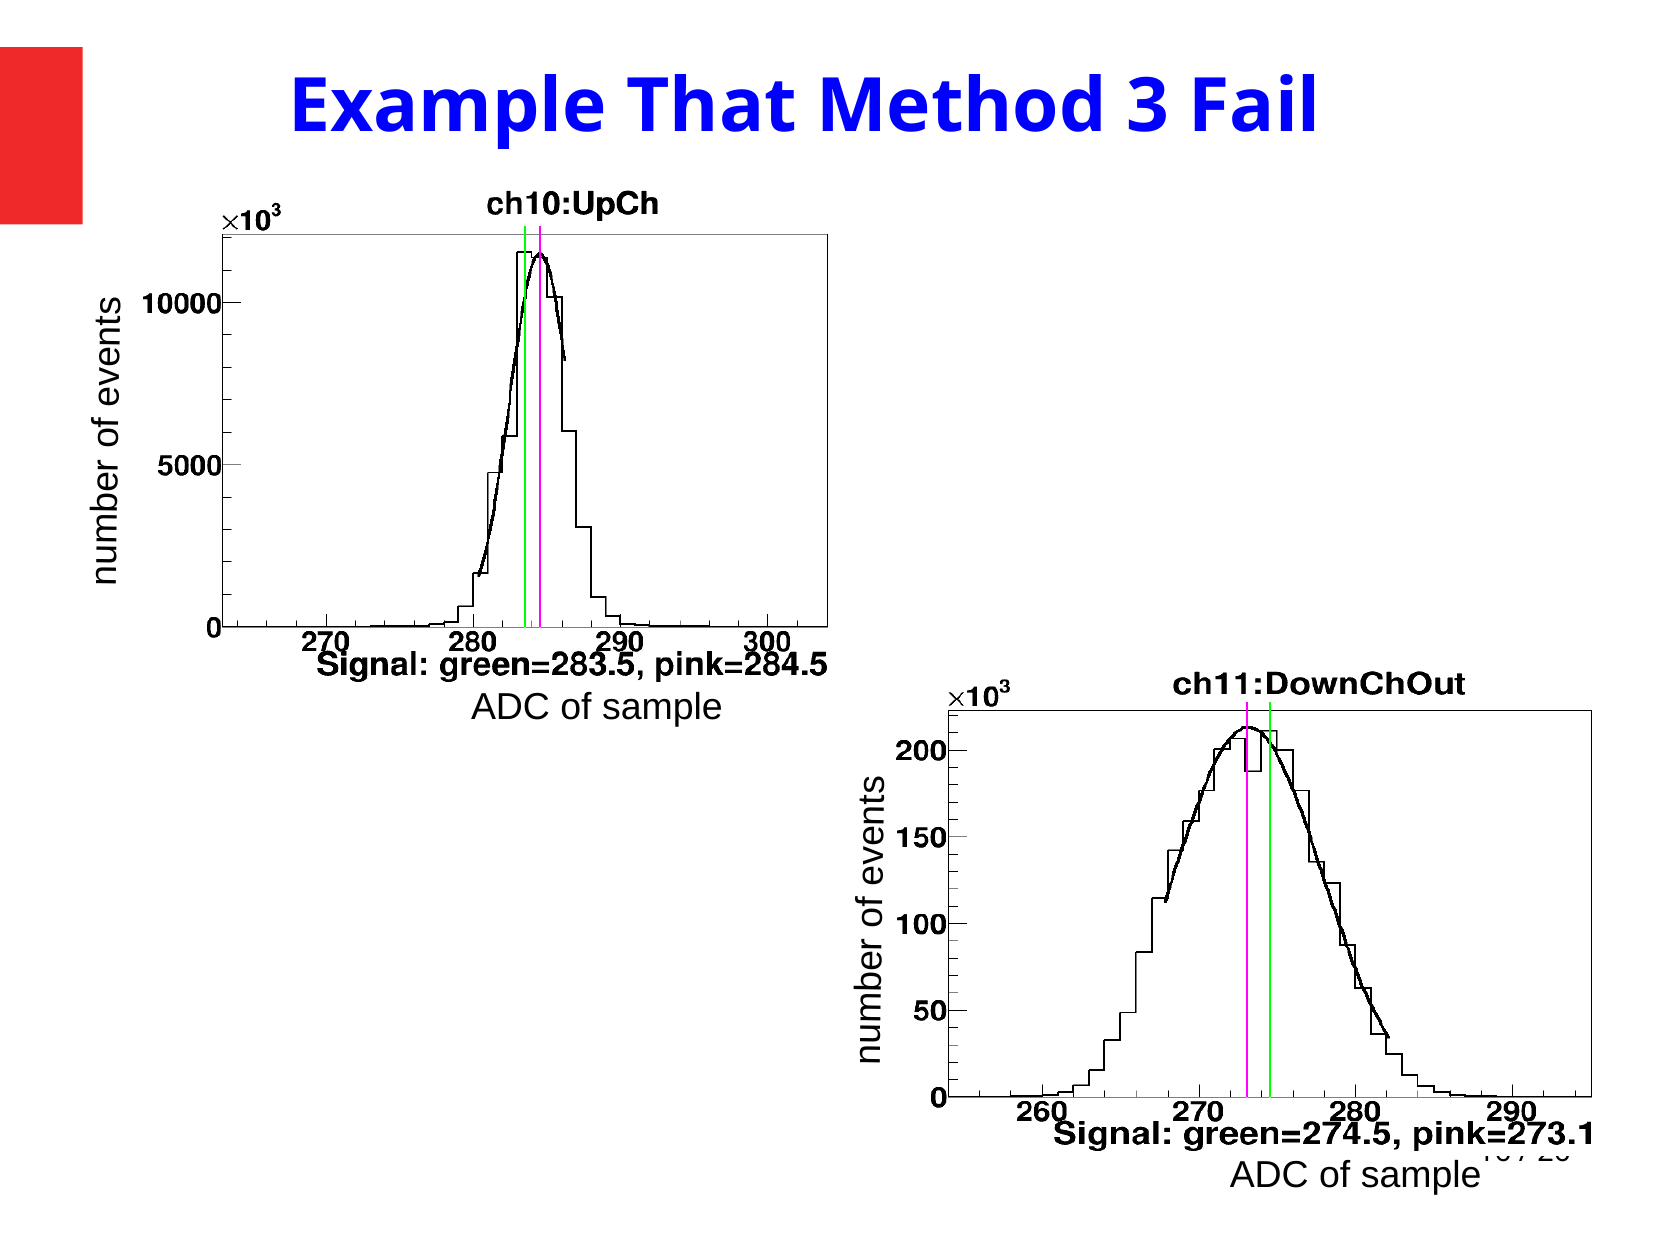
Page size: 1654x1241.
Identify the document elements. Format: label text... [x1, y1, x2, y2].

text_box ADC of sample [456, 677, 742, 735]
text_box number of events [838, 689, 901, 1081]
text_box number of events [74, 210, 137, 602]
text_box ADC of sample [1215, 1146, 1501, 1203]
title Example That Method 3 Fail [88, 51, 1542, 154]
picture [135, 183, 1629, 1156]
